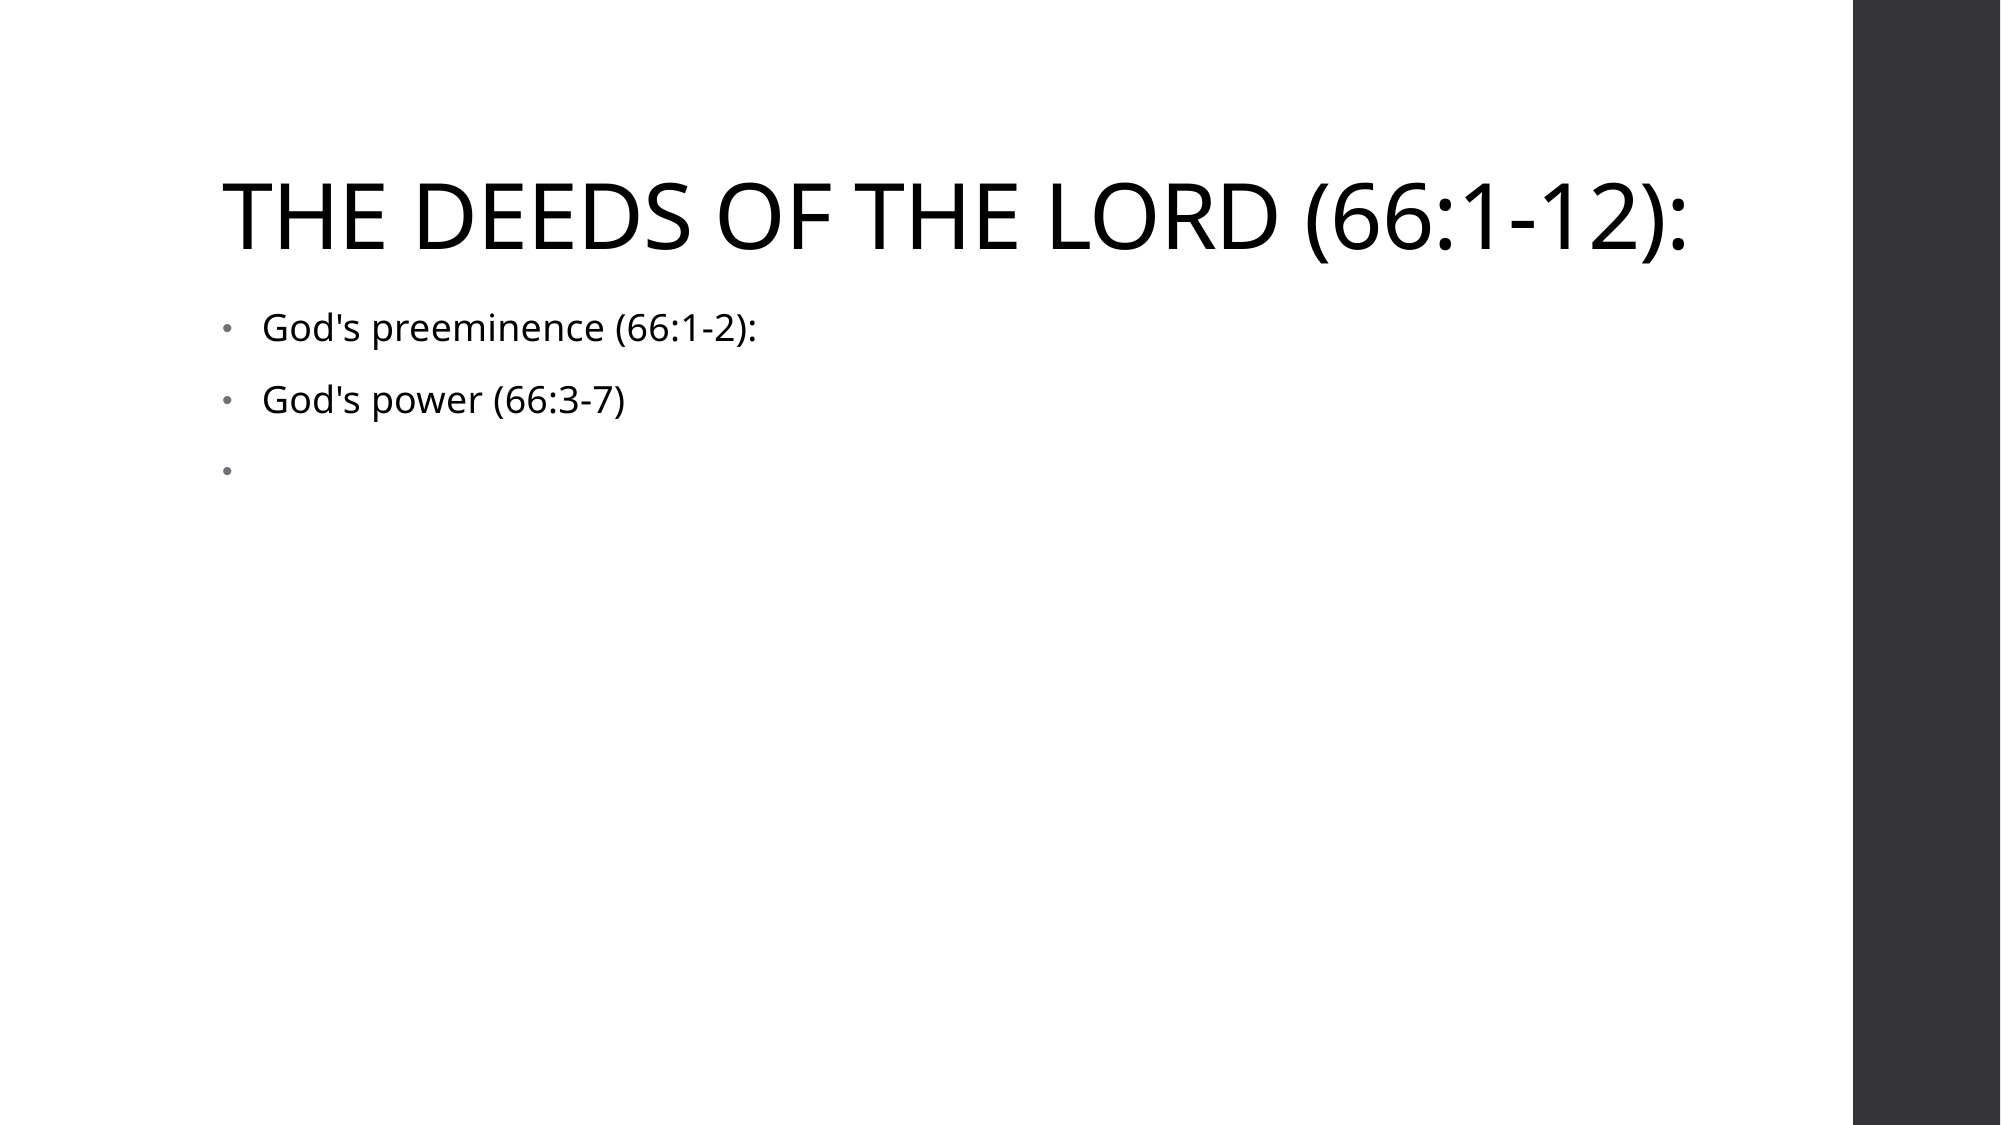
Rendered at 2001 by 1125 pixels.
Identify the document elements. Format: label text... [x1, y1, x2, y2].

list God's preeminence (66:1-2): God's power (66:3-7) [206, 299, 1617, 1014]
title THE DEEDS OF THE LORD (66:1-12): [206, 60, 1797, 278]
